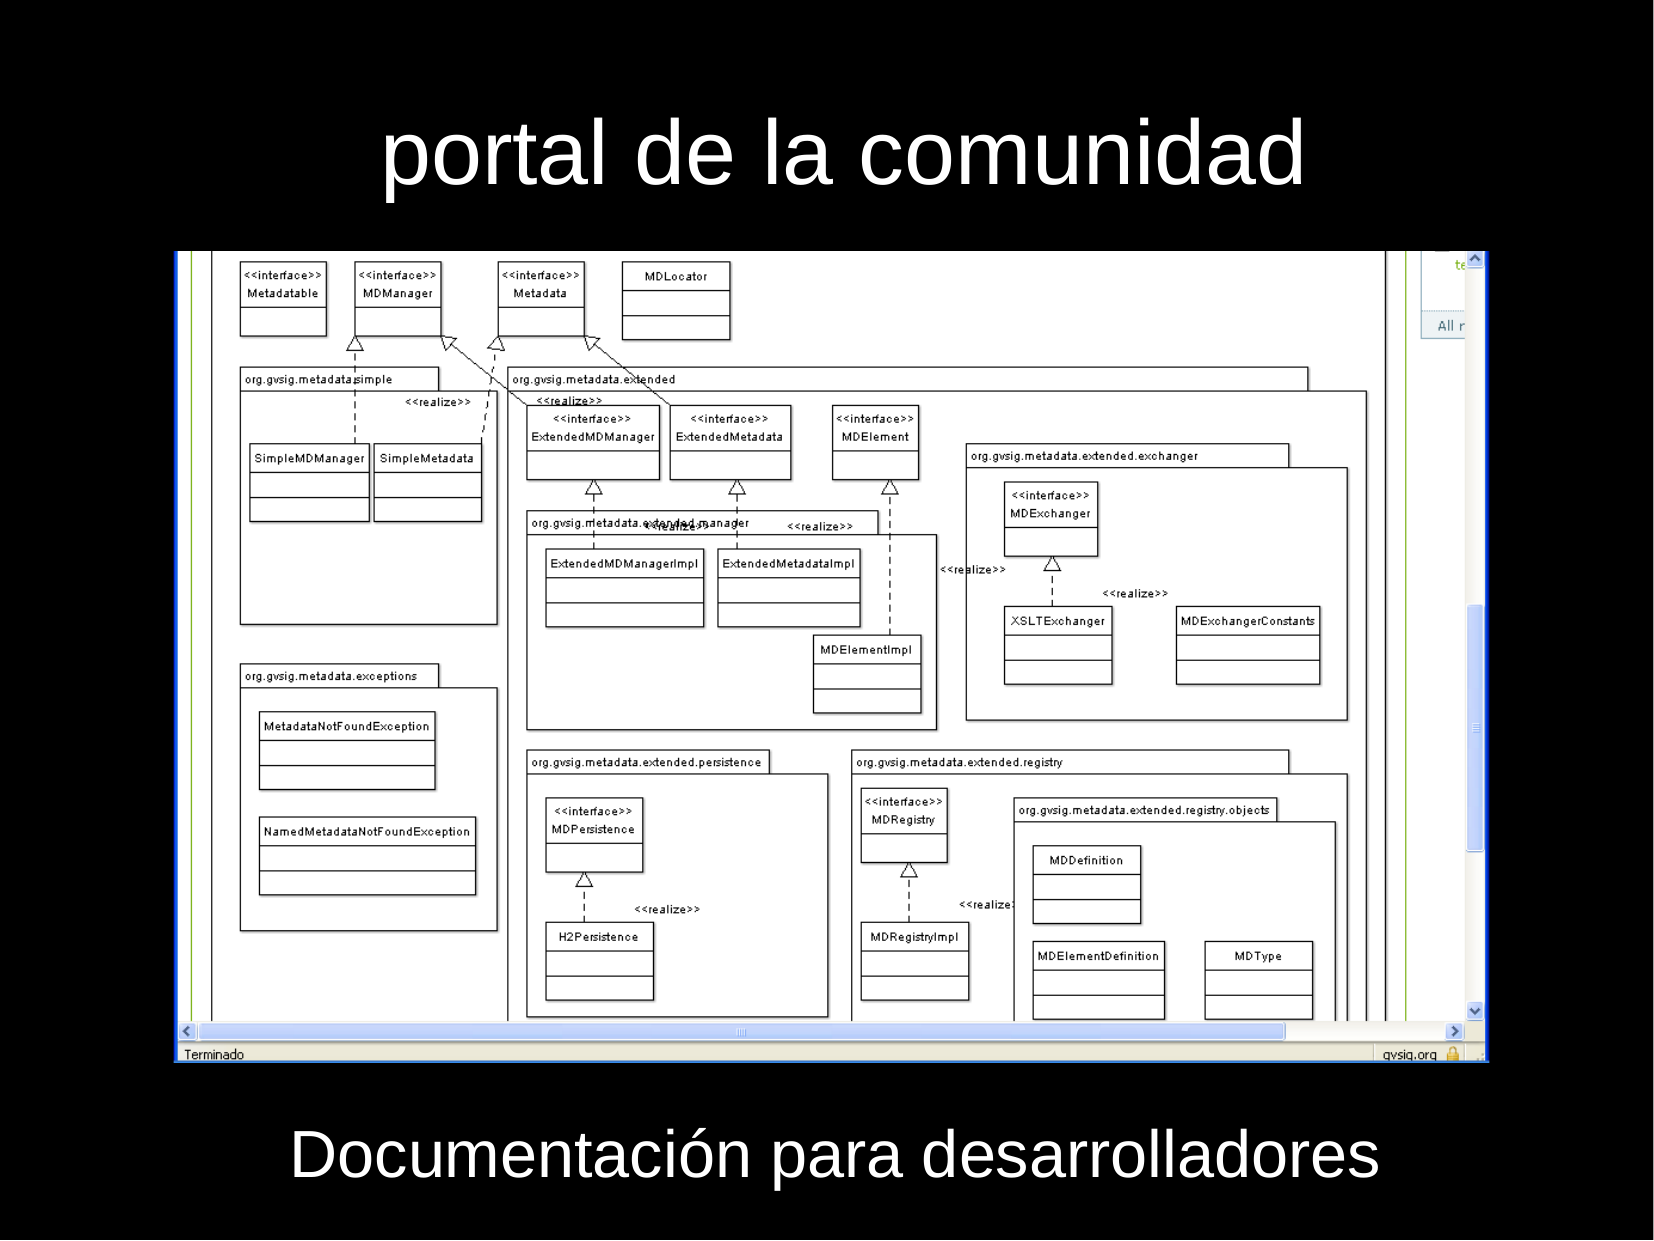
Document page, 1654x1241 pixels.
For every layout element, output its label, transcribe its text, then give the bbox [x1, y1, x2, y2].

picture [173, 251, 1490, 1063]
list Documentación para desarrolladores [82, 1116, 1571, 1211]
title portal de la comunidad [82, 49, 1571, 257]
